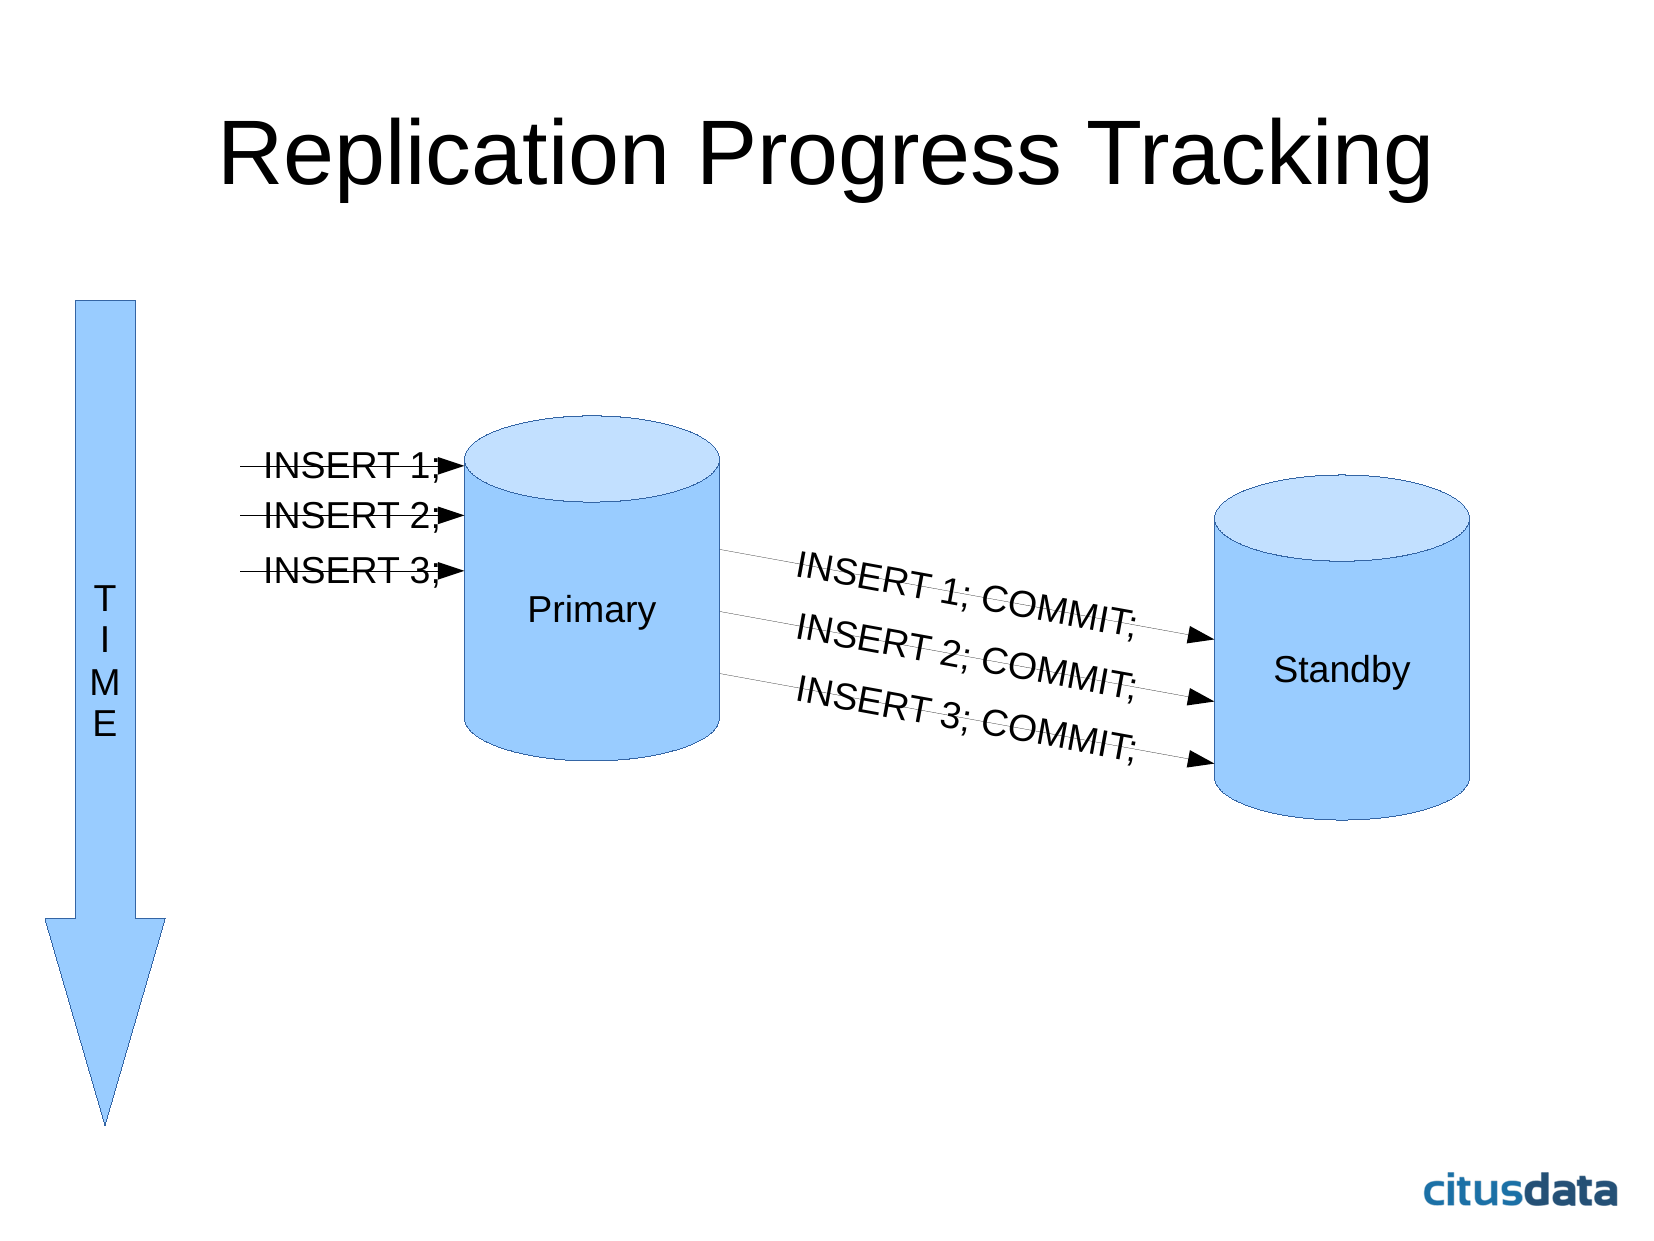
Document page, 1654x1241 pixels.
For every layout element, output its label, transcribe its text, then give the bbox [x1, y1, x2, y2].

title Replication Progress Tracking [82, 49, 1571, 257]
text_box T I M E [45, 300, 166, 1126]
text_box Primary [464, 463, 720, 761]
text_box Standby [1214, 522, 1470, 821]
picture [1420, 1167, 1622, 1209]
